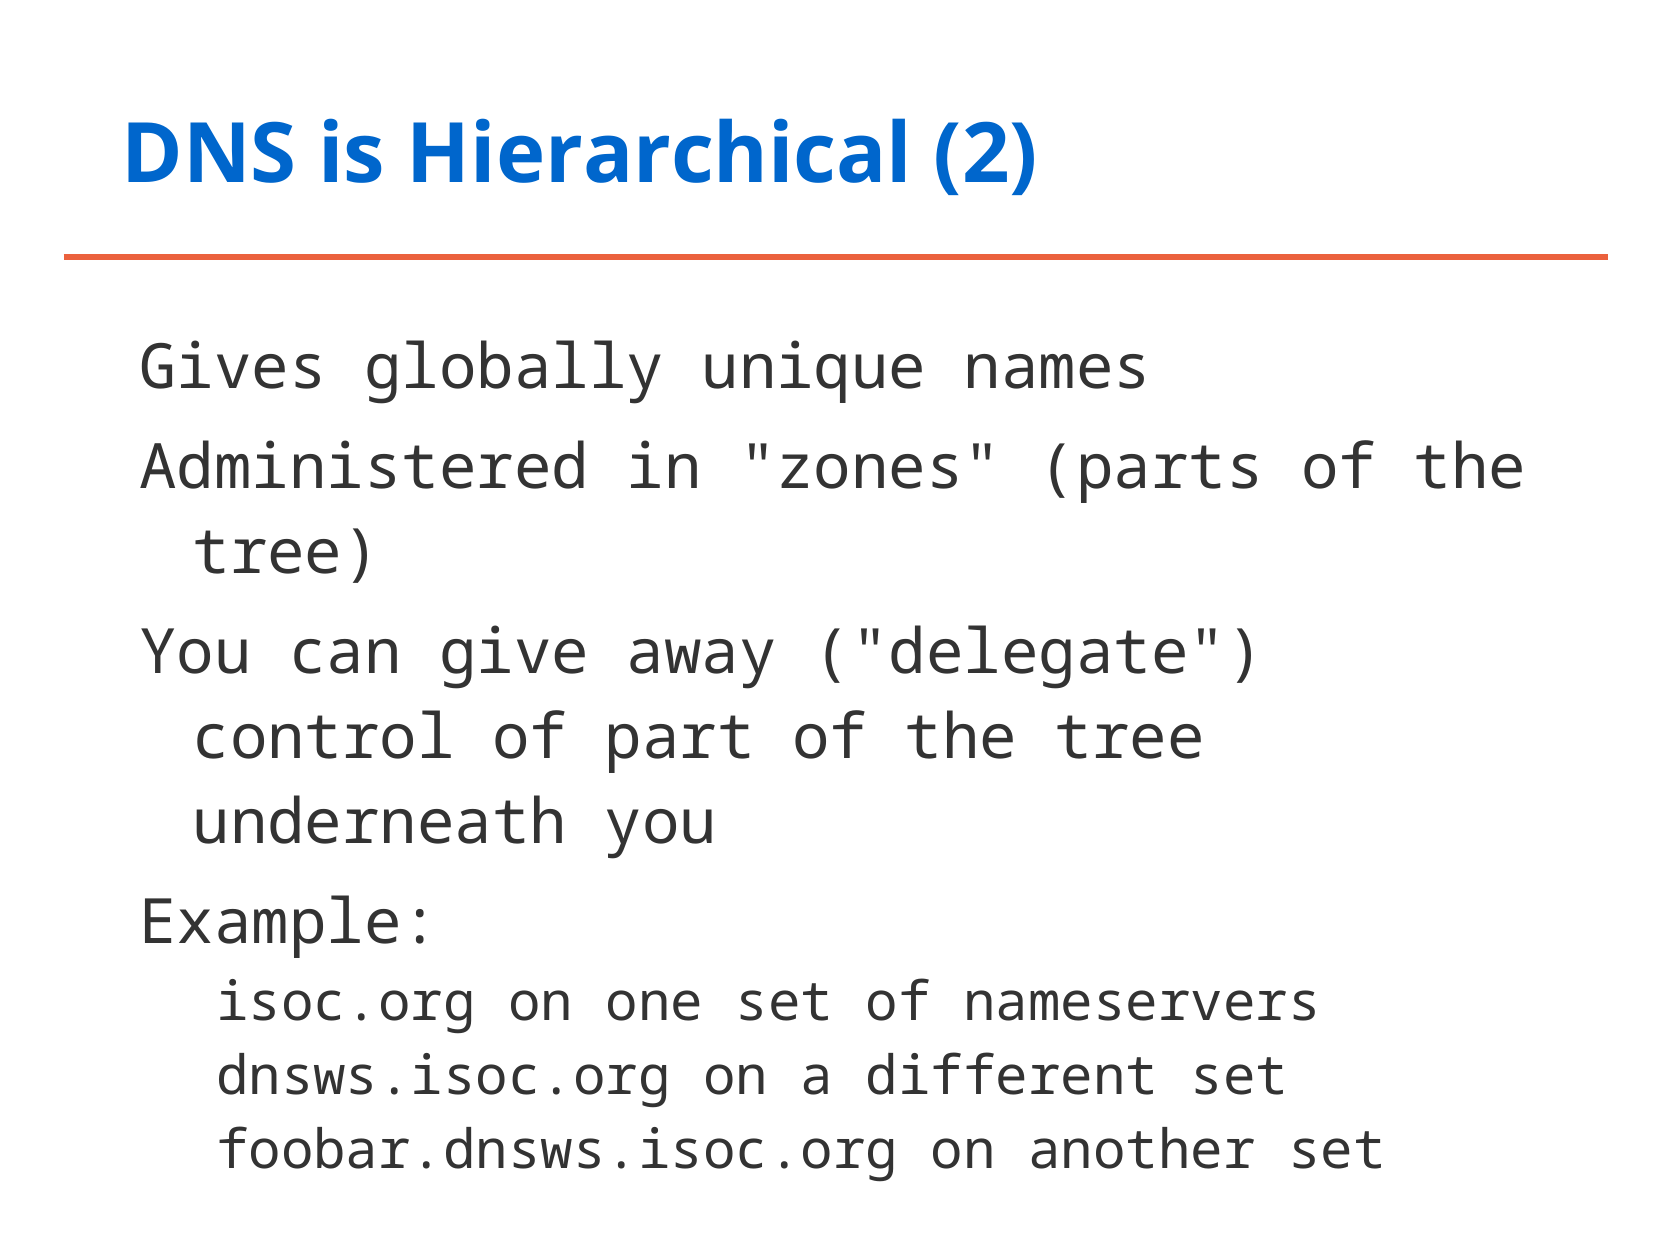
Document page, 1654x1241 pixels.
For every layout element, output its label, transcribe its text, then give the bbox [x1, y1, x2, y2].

title DNS is Hierarchical (2) [121, 46, 1534, 254]
list Gives globally unique names Administered in "zones" (parts of the tree) You can give away ("delegate") control of part of the tree underneath you Example: isoc.org on one set of nameservers dnsws.isoc.org on a different set foobar.dnsws.isoc.org on another set [121, 322, 1561, 1133]
